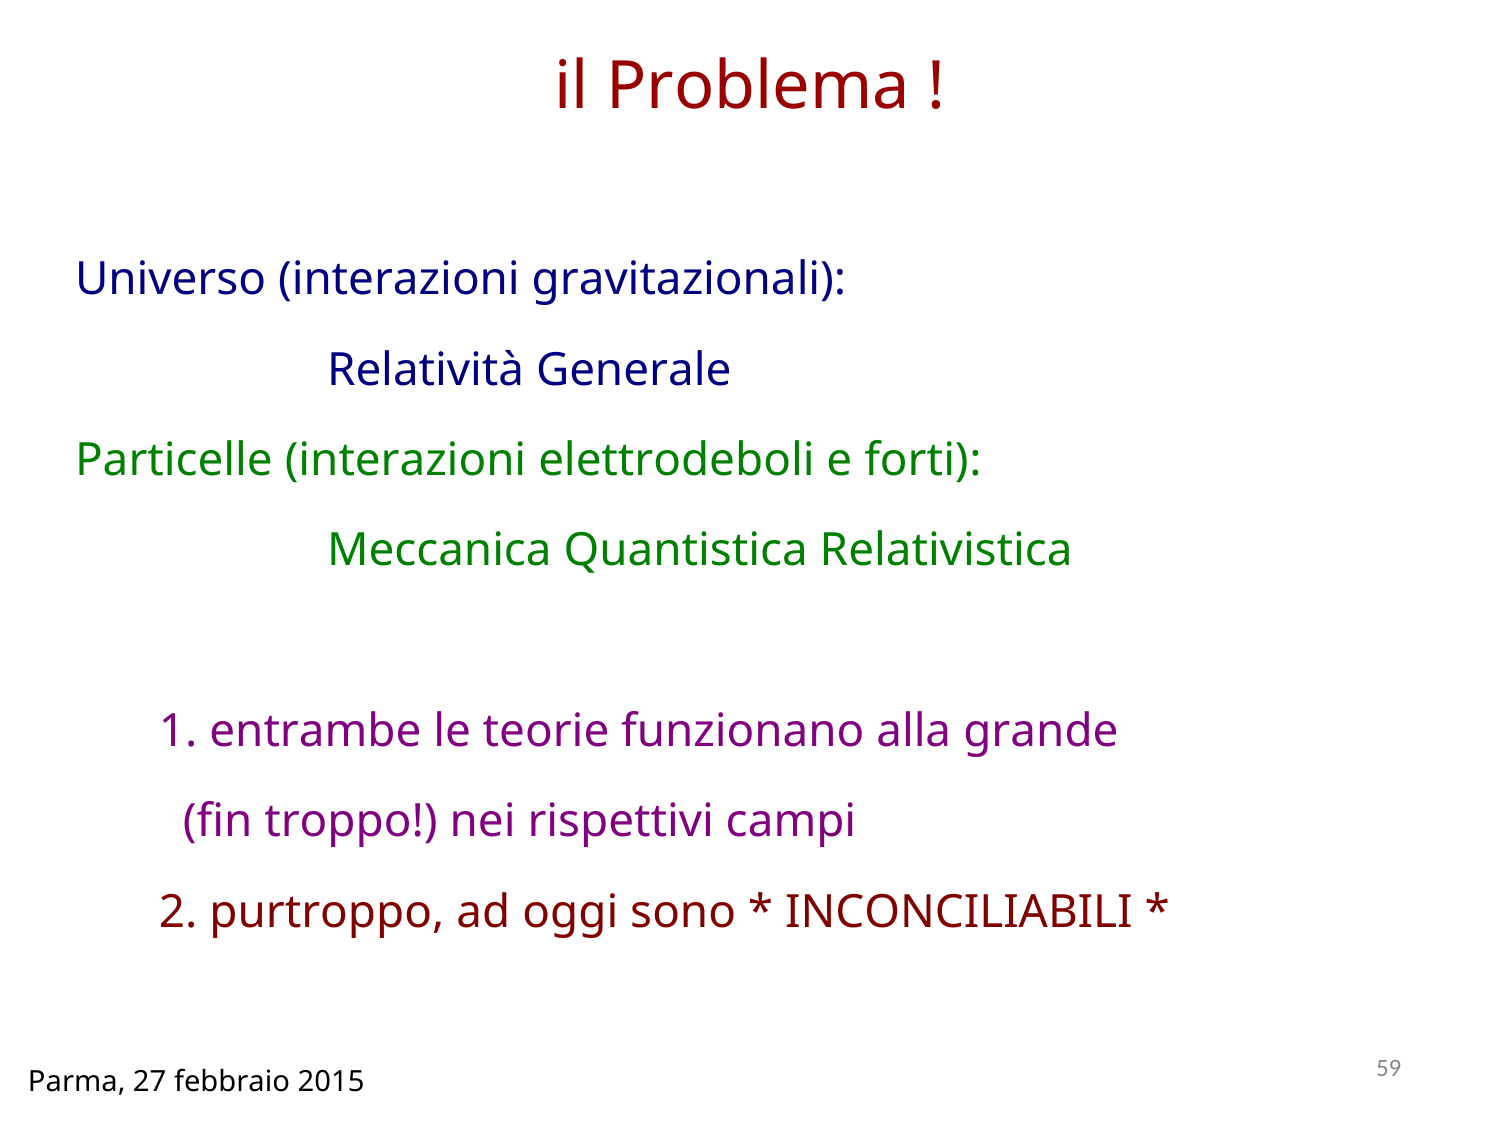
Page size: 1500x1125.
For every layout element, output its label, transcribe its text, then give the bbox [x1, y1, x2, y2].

text_box il Problema ! [112, 4, 1388, 148]
text_box Universo (interazioni gravitazionali):‏ Relatività Generale Particelle (interazioni elettrodeboli e forti)‏: Meccanica Quantistica Relativistica 1. entrambe le teorie funzionano alla grande (fin troppo!) nei rispettivi campi 2. purtroppo, ad oggi sono * INCONCILIABILI * [75, 189, 1388, 978]
text_box <number> [1074, 1042, 1417, 1095]
